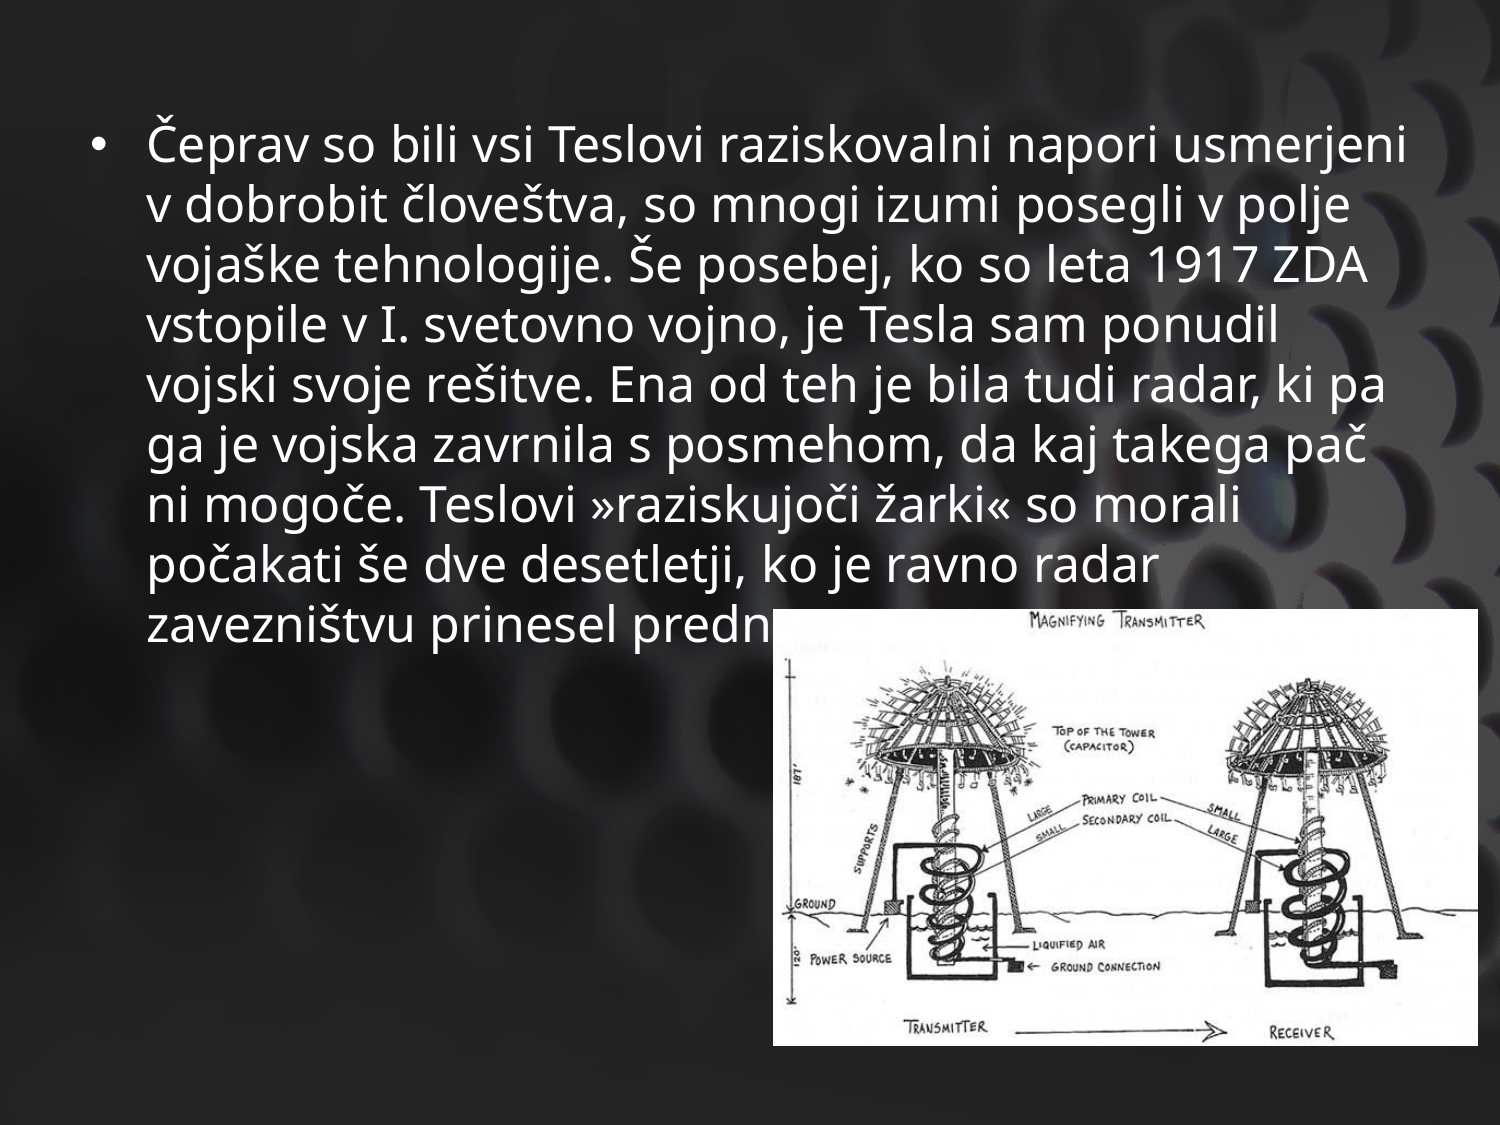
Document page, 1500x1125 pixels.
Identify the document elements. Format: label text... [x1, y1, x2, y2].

picture [0, 0, 1500, 1125]
list Čeprav so bili vsi Teslovi raziskovalni napori usmerjeni v dobrobit človeštva, so mnogi izumi posegli v polje vojaške tehnologije. Še posebej, ko so leta 1917 ZDA vstopile v I. svetovno vojno, je Tesla sam ponudil vojski svoje rešitve. Ena od teh je bila tudi radar, ki pa ga je vojska zavrnila s posmehom, da kaj takega pač ni mogoče. Teslovi »raziskujoči žarki« so morali počakati še dve desetletji, ko je ravno radar zavezništvu prinesel prednost. [75, 105, 1425, 1005]
